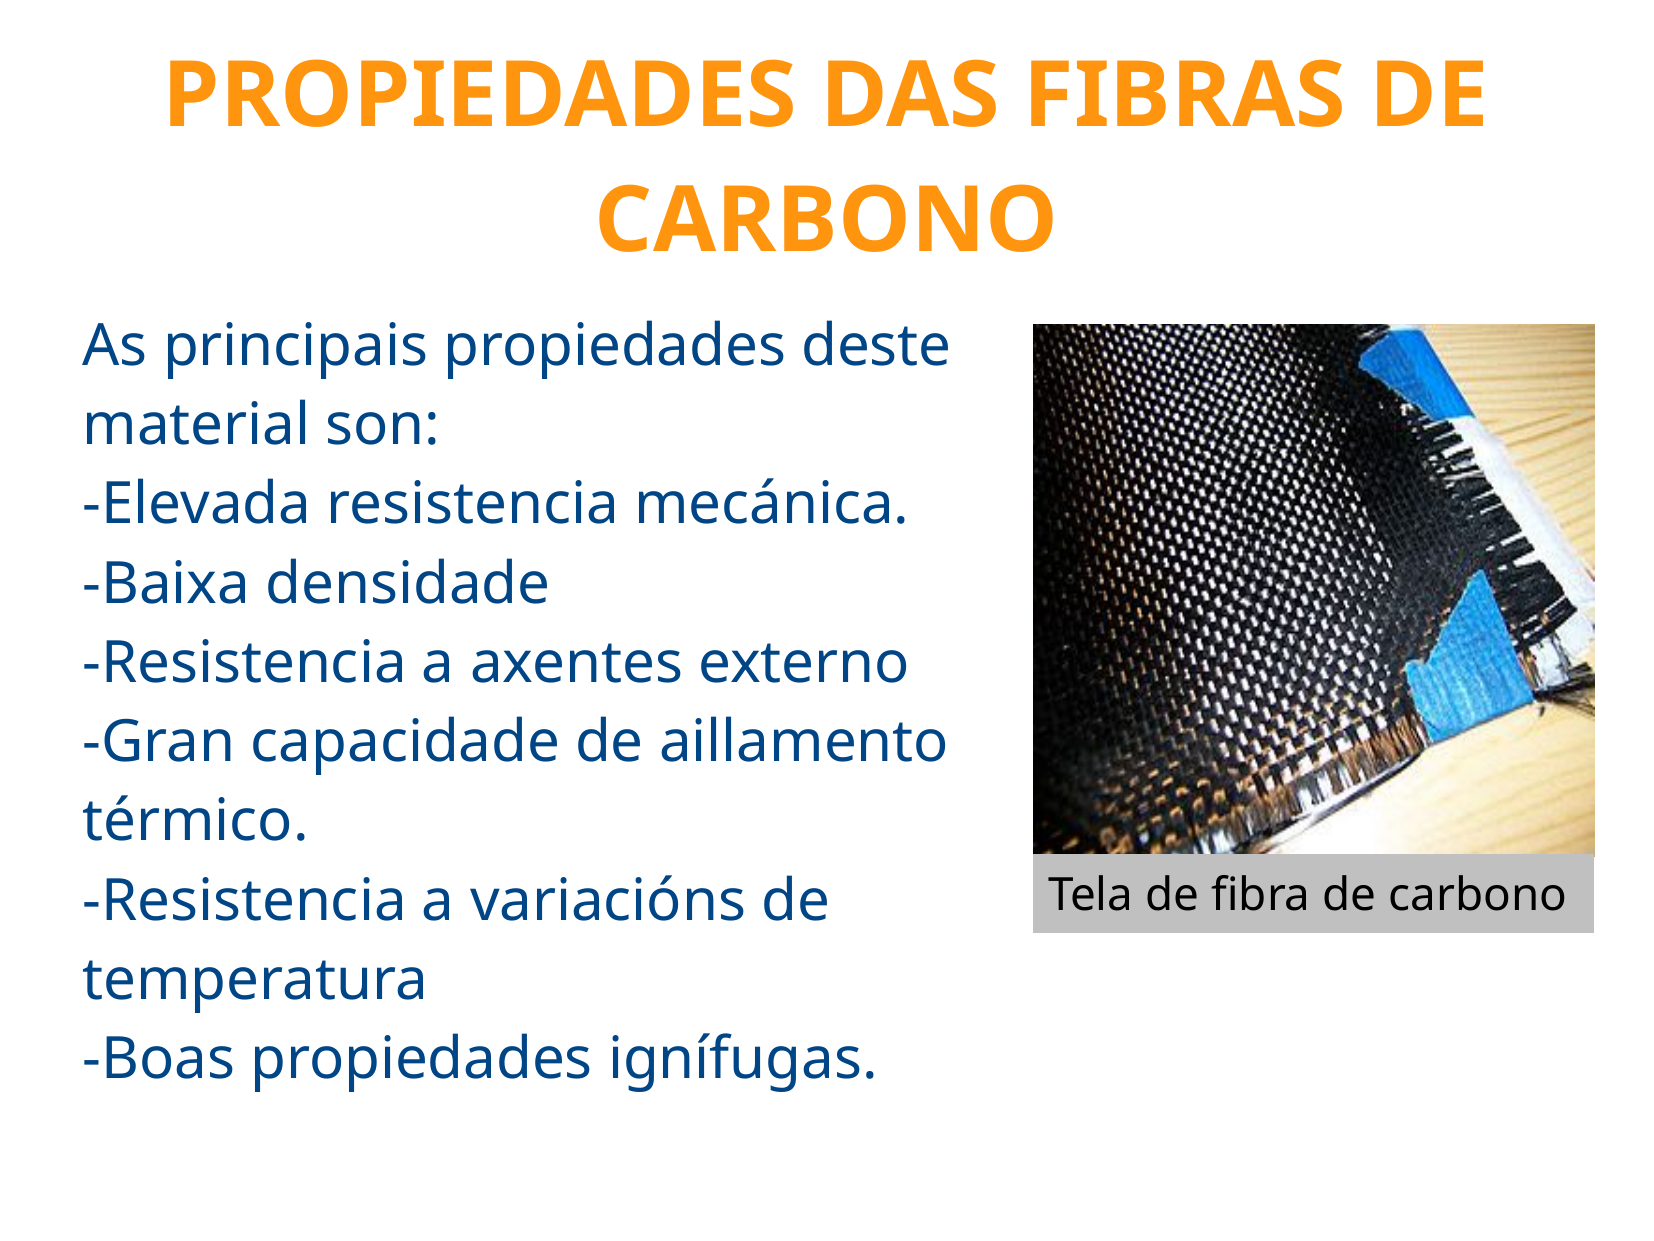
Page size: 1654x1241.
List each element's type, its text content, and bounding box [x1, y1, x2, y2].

table_header Tela de fibra de carbono [1033, 854, 1594, 933]
picture [1033, 324, 1595, 857]
title PROPIEDADES DAS FIBRAS DE CARBONO [82, 25, 1571, 281]
subtitle As principais propiedades deste material son: -Elevada resistencia mecánica. -Baixa densidade -Resistencia a axentes externo -Gran capacidade de aillamento térmico. -Resistencia a variacións de temperatura -Boas propiedades ignífugas. [82, 291, 975, 1107]
